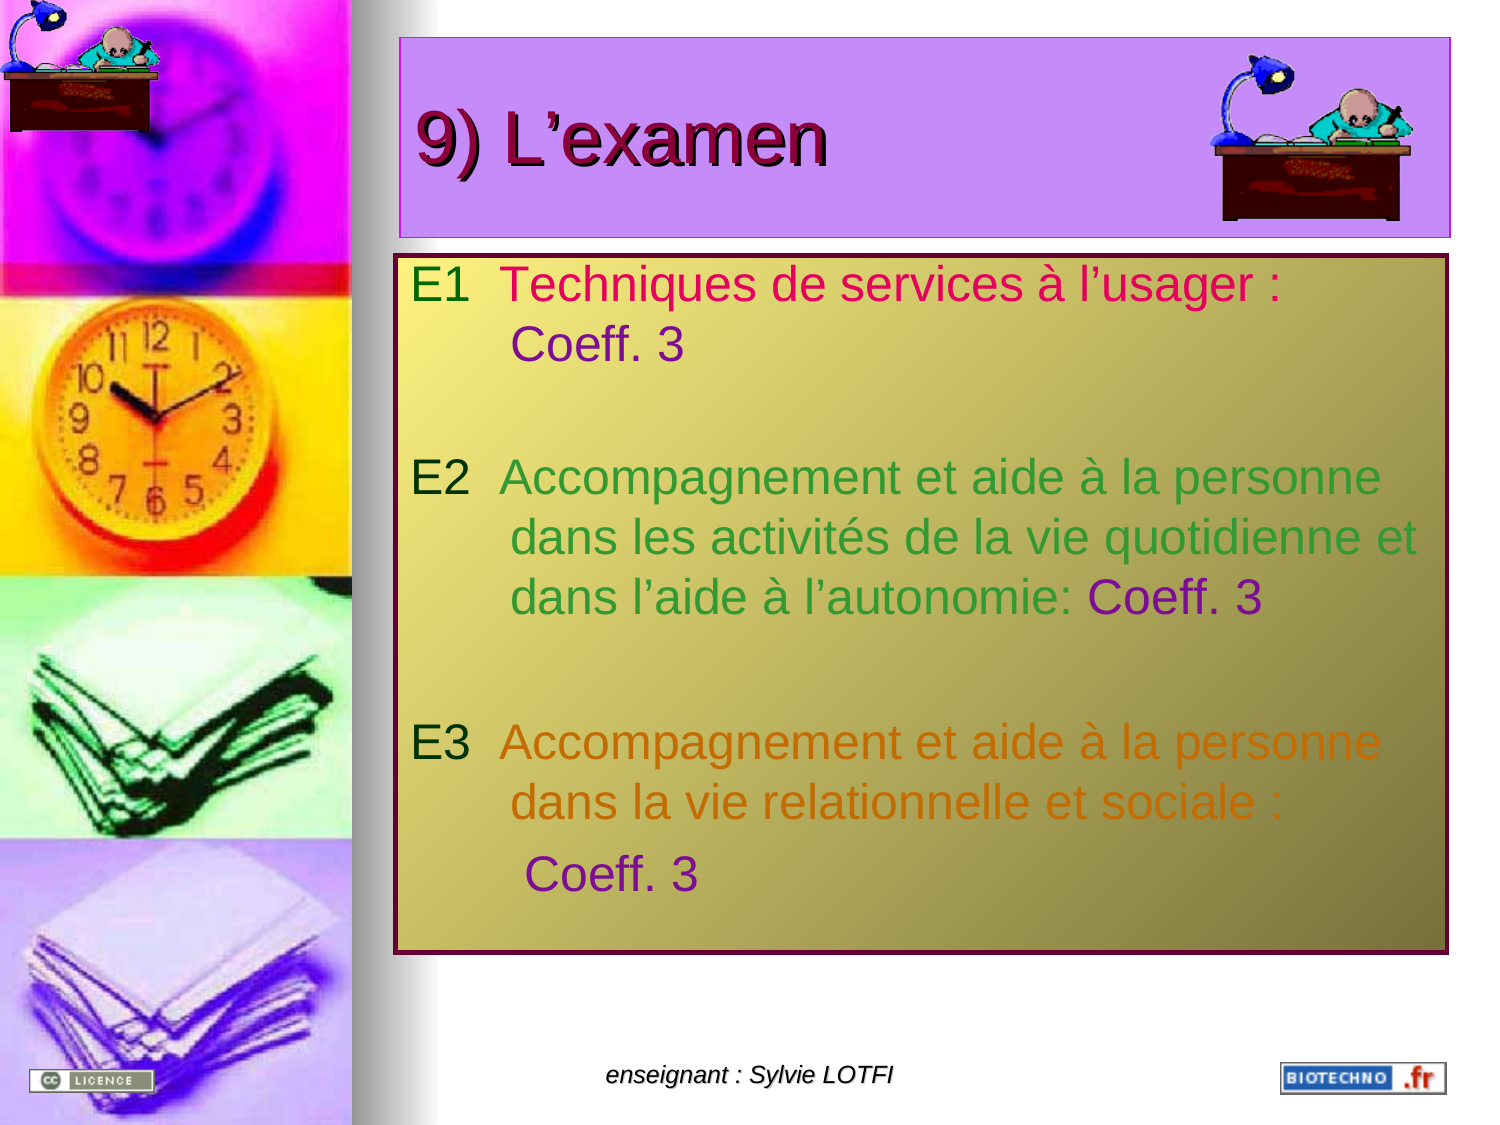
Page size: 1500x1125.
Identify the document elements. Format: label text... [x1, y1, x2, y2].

picture [0, 0, 352, 1125]
picture [1210, 54, 1413, 221]
picture [1280, 1062, 1447, 1095]
title 9) L’examen [399, 37, 1450, 238]
text_box E1 Techniques de services à l’usager : Coeff. 3 E2 Accompagnement et aide à la personne dans les activités de la vie quotidienne et dans l’aide à l’autonomie: Coeff. 3 E3 Accompagnement et aide à la personne dans la vie relationnelle et sociale : Coeff. 3 [395, 255, 1447, 953]
